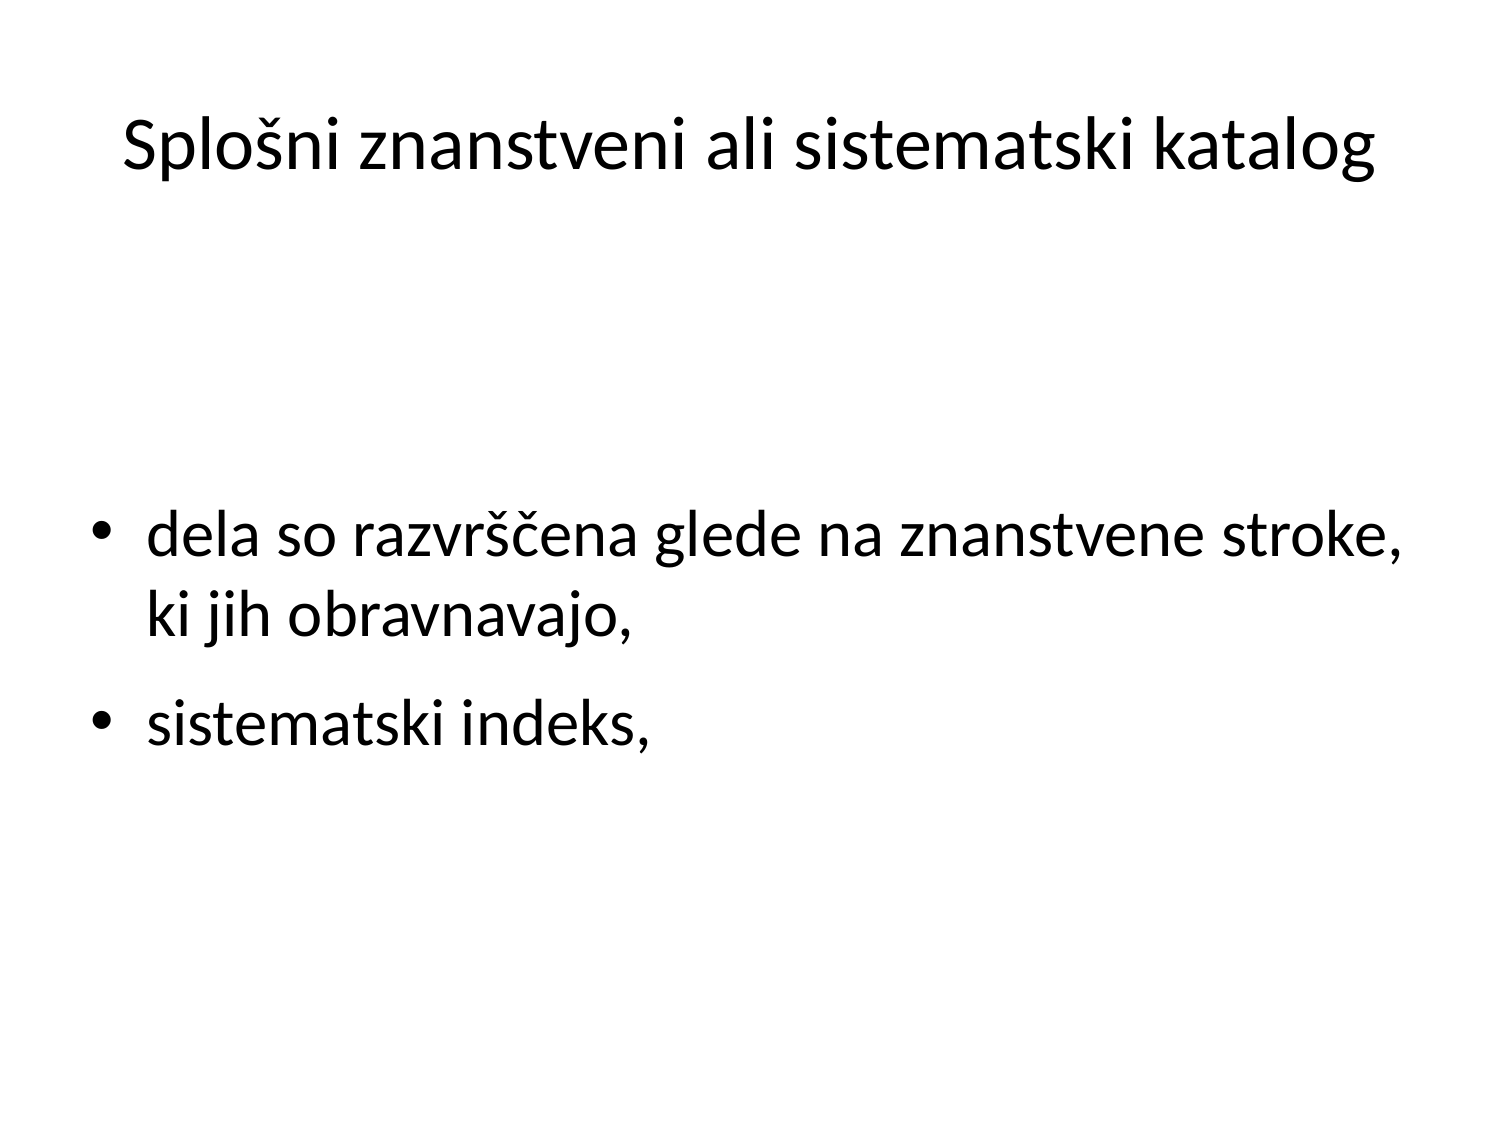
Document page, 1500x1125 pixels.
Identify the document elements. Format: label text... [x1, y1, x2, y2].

list dela so razvrščena glede na znanstvene stroke, ki jih obravnavajo, sistematski indeks, [75, 262, 1425, 1005]
title Splošni znanstveni ali sistematski katalog [75, 45, 1425, 233]
